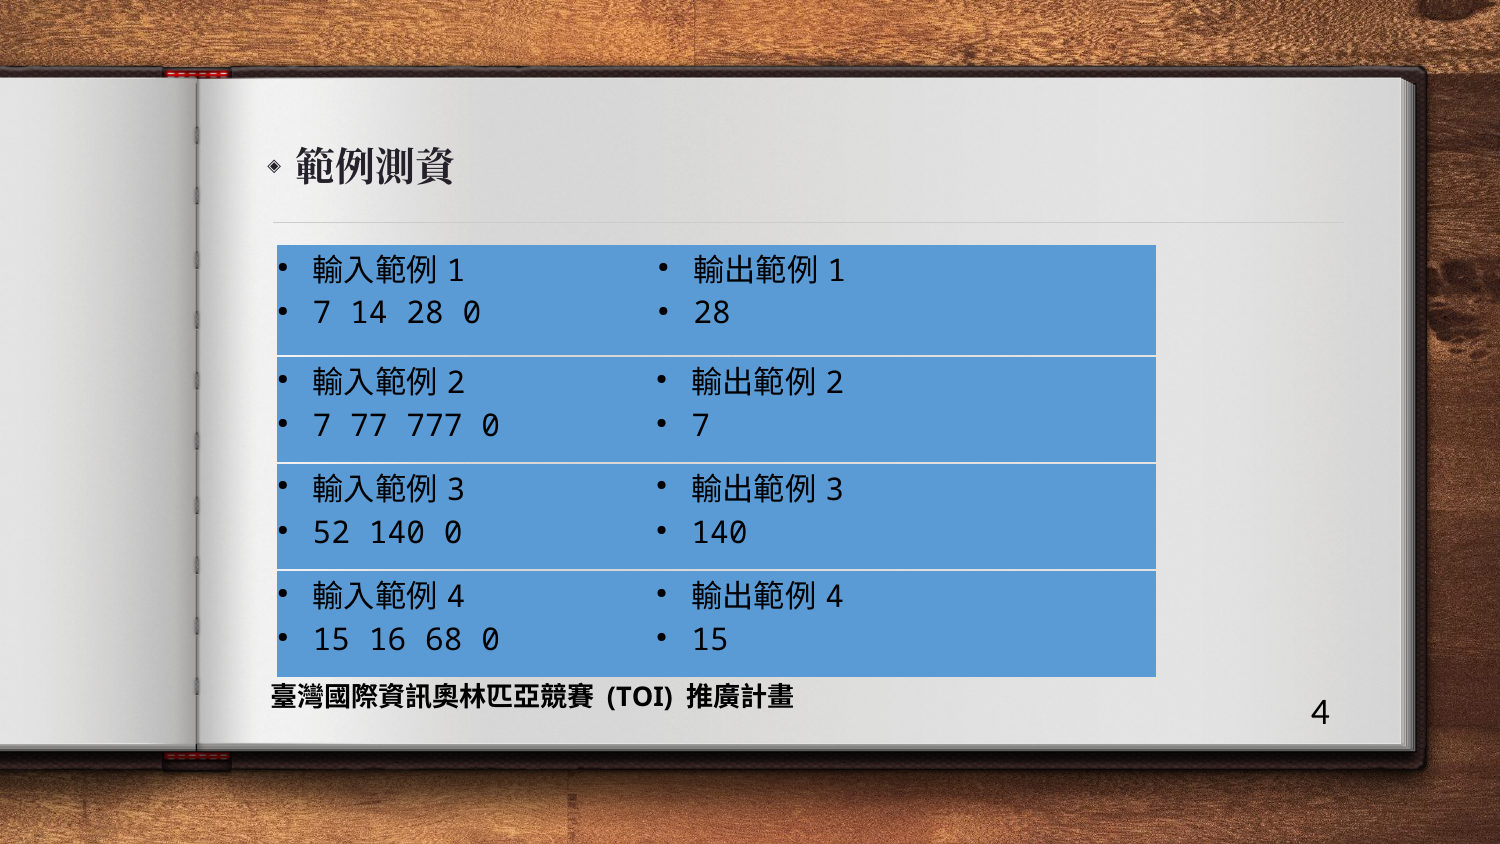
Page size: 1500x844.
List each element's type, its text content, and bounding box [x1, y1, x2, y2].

table_header 輸出範例2 7 [656, 357, 1156, 462]
table_header 輸出範例1 28 [658, 245, 1156, 355]
text_box [1295, 672, 1386, 737]
table_header 輸出範例3 140 [656, 464, 1156, 569]
table_header 輸入範例1 7 14 28 0 [277, 245, 658, 355]
table_header 輸入範例3 52 140 0 [277, 464, 656, 569]
list 範例測資 [252, 126, 1296, 205]
table_header 輸入範例4 15 16 68 0 [277, 571, 656, 677]
table_header 輸入範例2 7 77 777 0 [277, 357, 656, 462]
table_header 輸出範例4 15 [656, 571, 1156, 677]
